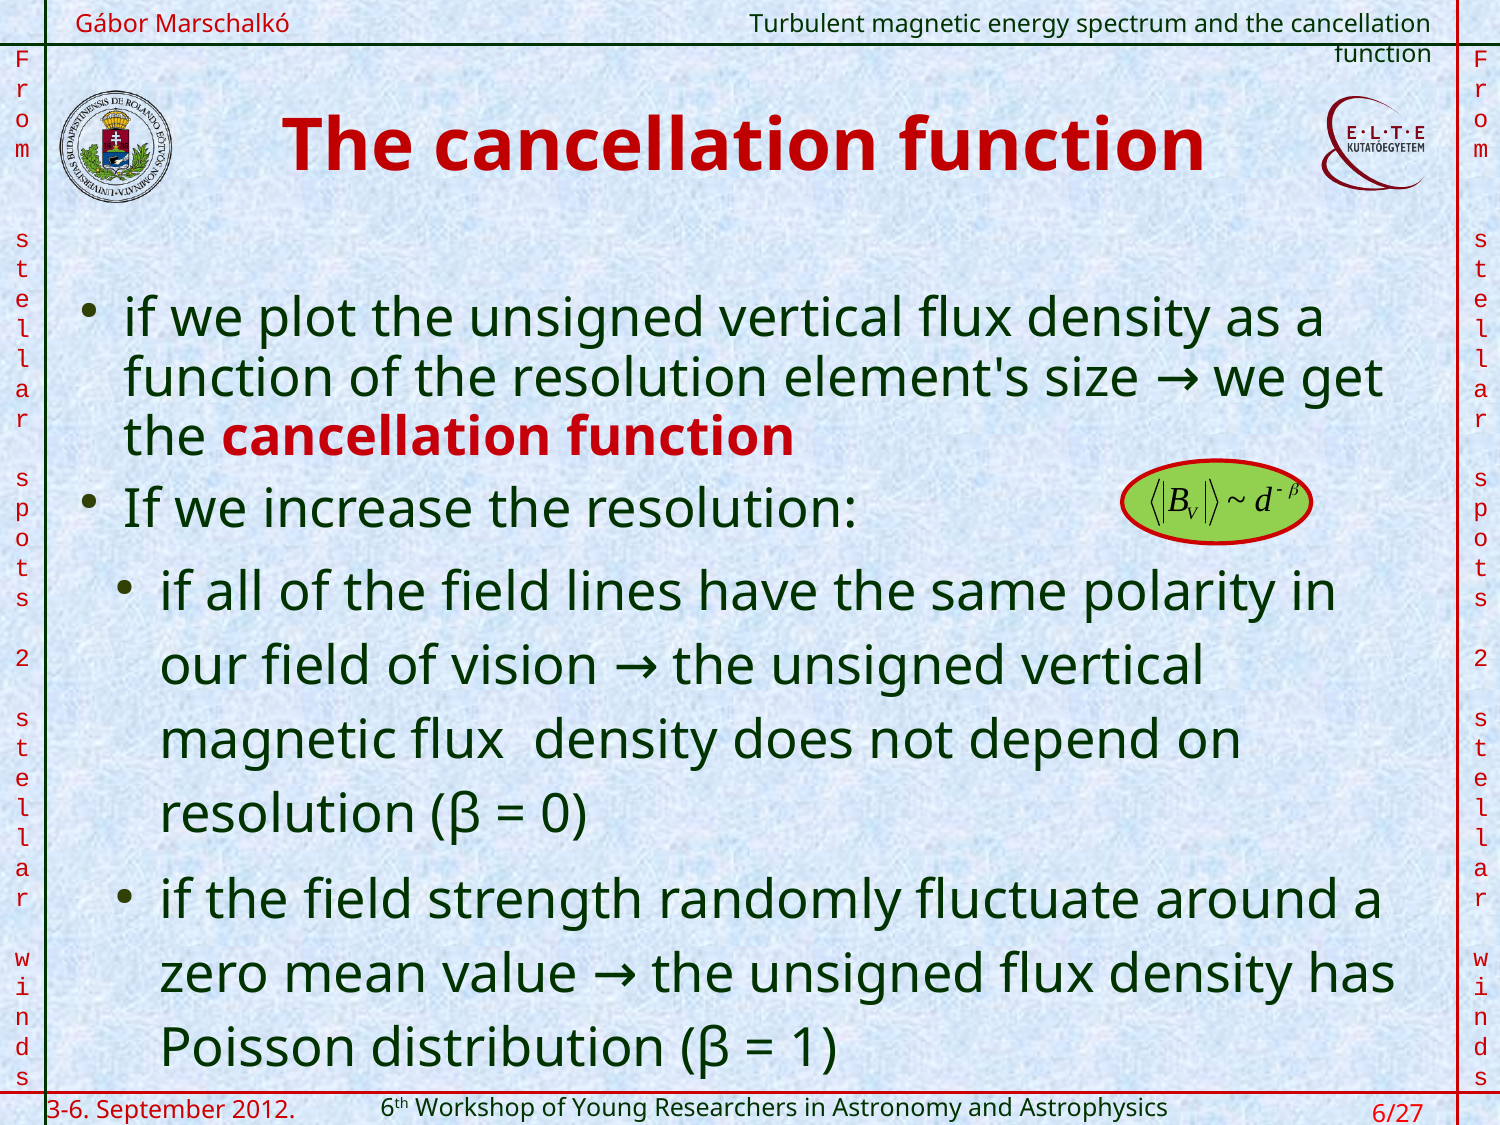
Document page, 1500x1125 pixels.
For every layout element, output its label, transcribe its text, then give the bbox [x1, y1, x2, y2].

text_box [1149, 460, 1285, 473]
picture [1459, 1094, 1500, 1125]
list if we plot the unsigned vertical flux density as a function of the resolution element's size → we get the cancellation function If we increase the resolution: if all of the field lines have the same polarity in our field of vision → the unsigned vertical magnetic flux density does not depend on resolution (β = 0) if the field strength randomly fluctuate around a zero mean value → the unsigned flux density has Poisson distribution (β = 1) [64, 281, 1447, 1055]
picture [47, 1094, 1456, 1125]
chart [1145, 473, 1306, 531]
picture [1459, 46, 1500, 1091]
picture [47, 0, 1456, 43]
text_box The cancellation function [266, 90, 1223, 194]
text_box [1122, 474, 1145, 529]
picture [0, 46, 44, 1091]
text_box [1149, 531, 1284, 544]
picture [47, 46, 1456, 1091]
picture [0, 1094, 44, 1125]
picture [1459, 0, 1500, 43]
text_box [1306, 488, 1312, 516]
picture [0, 0, 44, 43]
